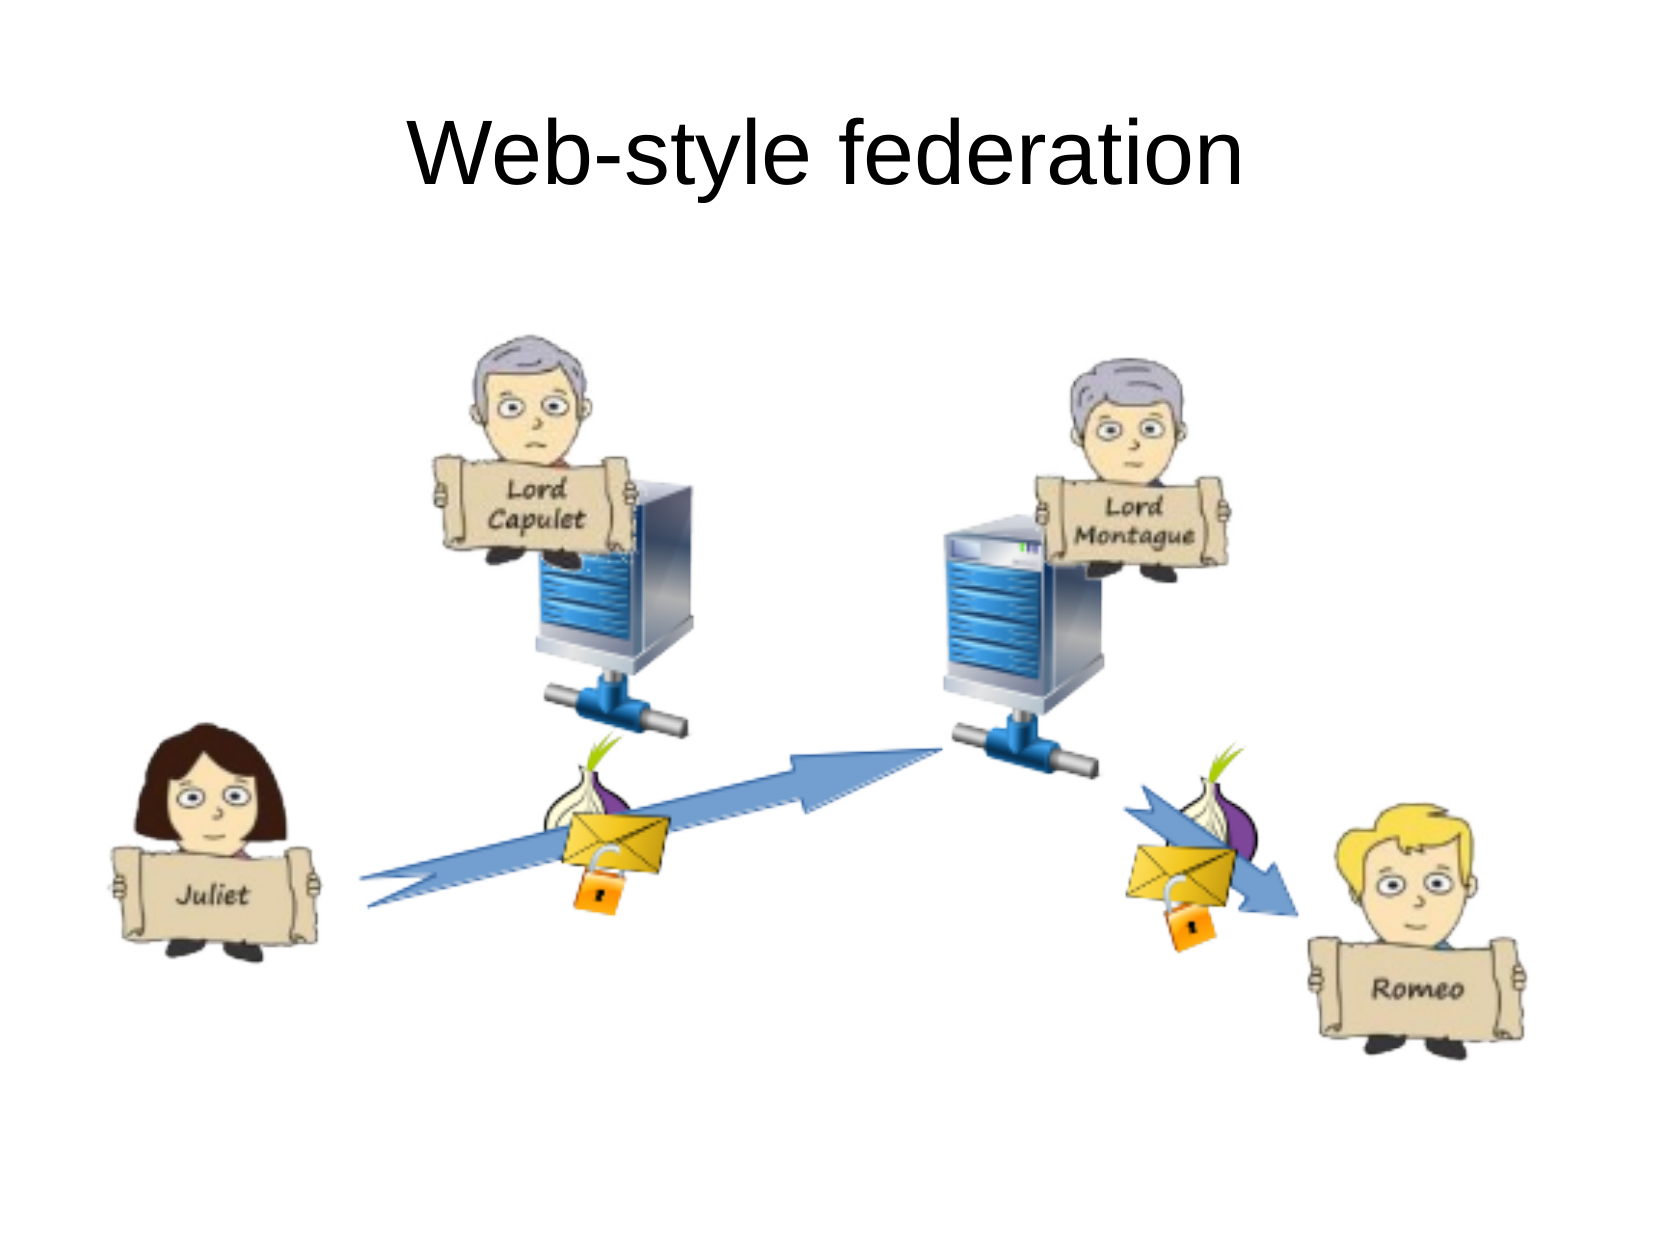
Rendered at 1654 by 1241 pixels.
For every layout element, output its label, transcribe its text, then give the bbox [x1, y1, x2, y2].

picture [76, 295, 1560, 1099]
title Web-style federation [82, 49, 1571, 257]
